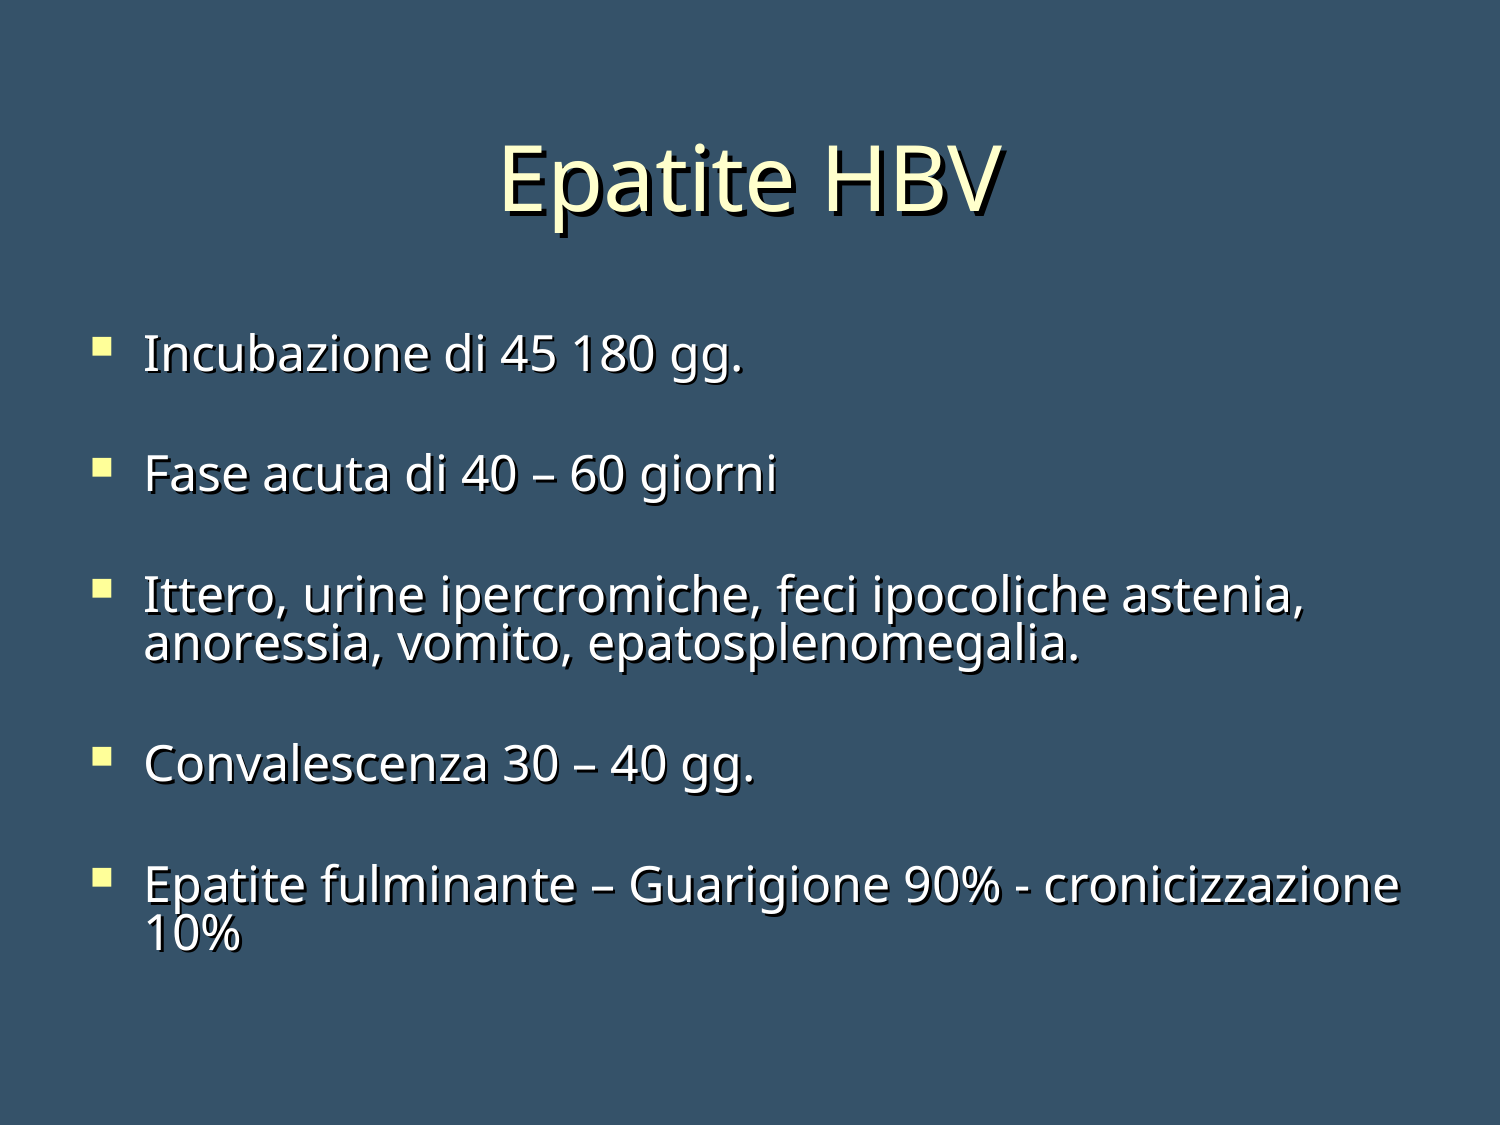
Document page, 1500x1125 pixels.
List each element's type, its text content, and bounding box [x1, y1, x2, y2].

text_box Incubazione di 45 180 gg. Fase acuta di 40 – 60 giorni Ittero, urine ipercromiche, feci ipocoliche astenia, anoressia, vomito, epatosplenomegalia. Convalescenza 30 – 40 gg. Epatite fulminante – Guarigione 90% - cronicizzazione 10% [75, 324, 1426, 1001]
text_box Epatite HBV [75, 62, 1426, 288]
